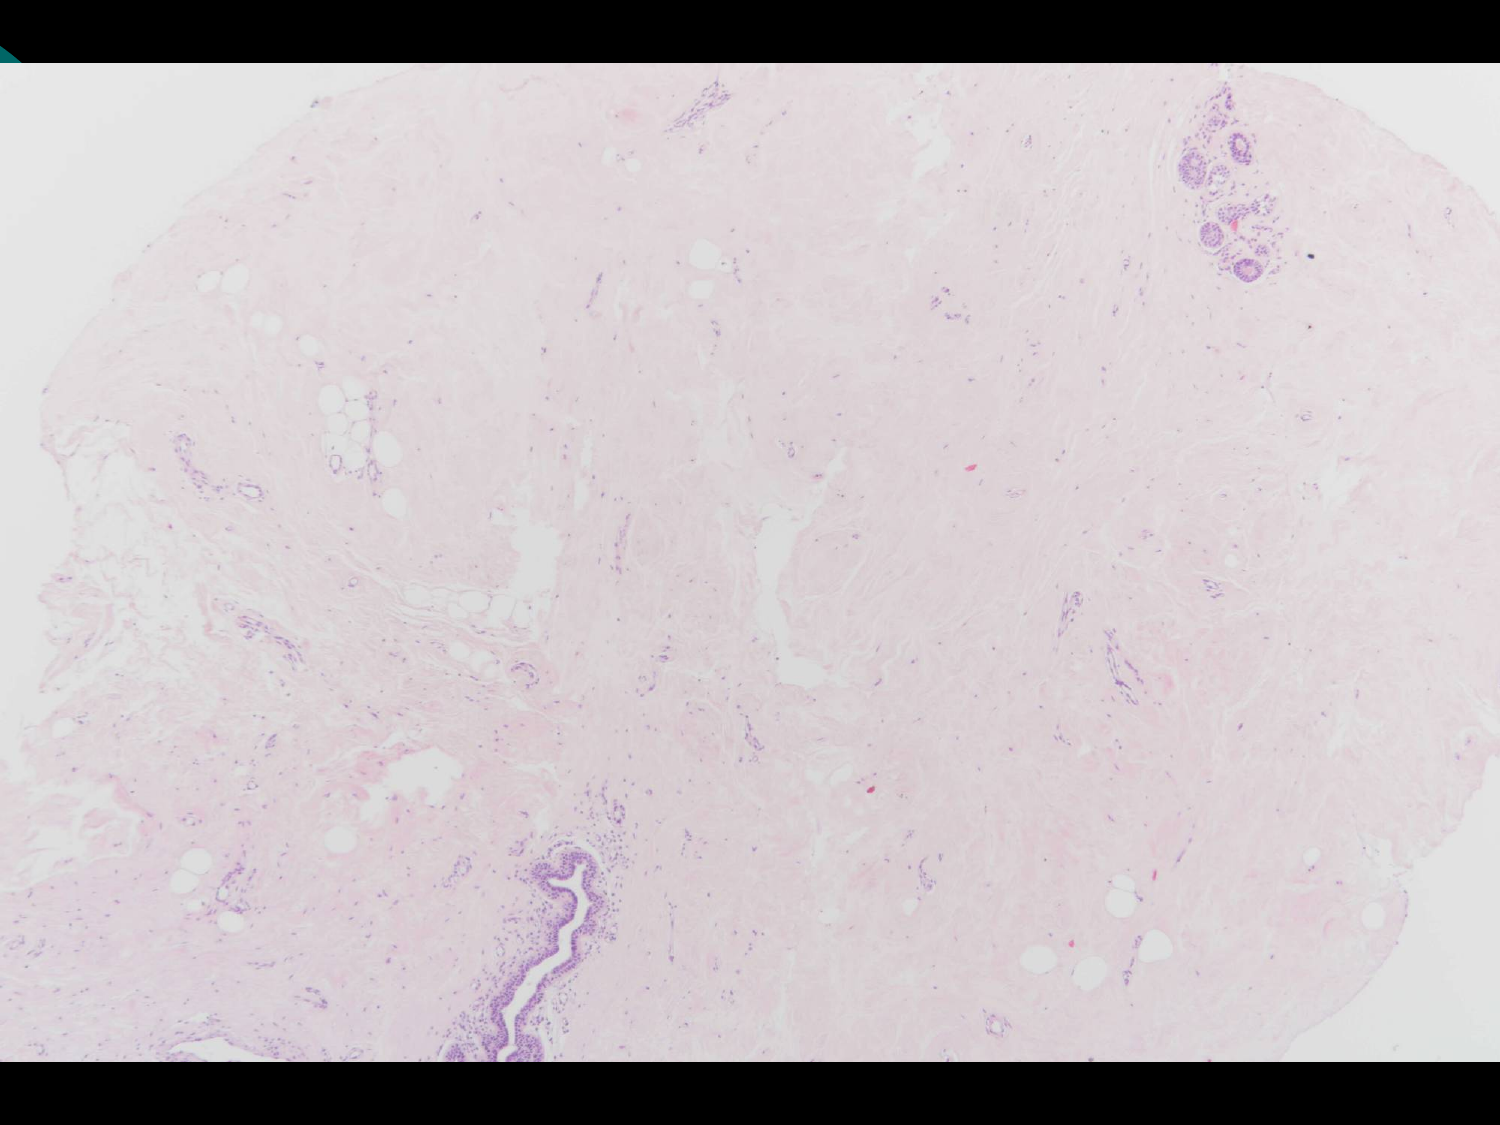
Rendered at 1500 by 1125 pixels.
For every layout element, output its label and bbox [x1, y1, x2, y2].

picture [0, 63, 1500, 1062]
